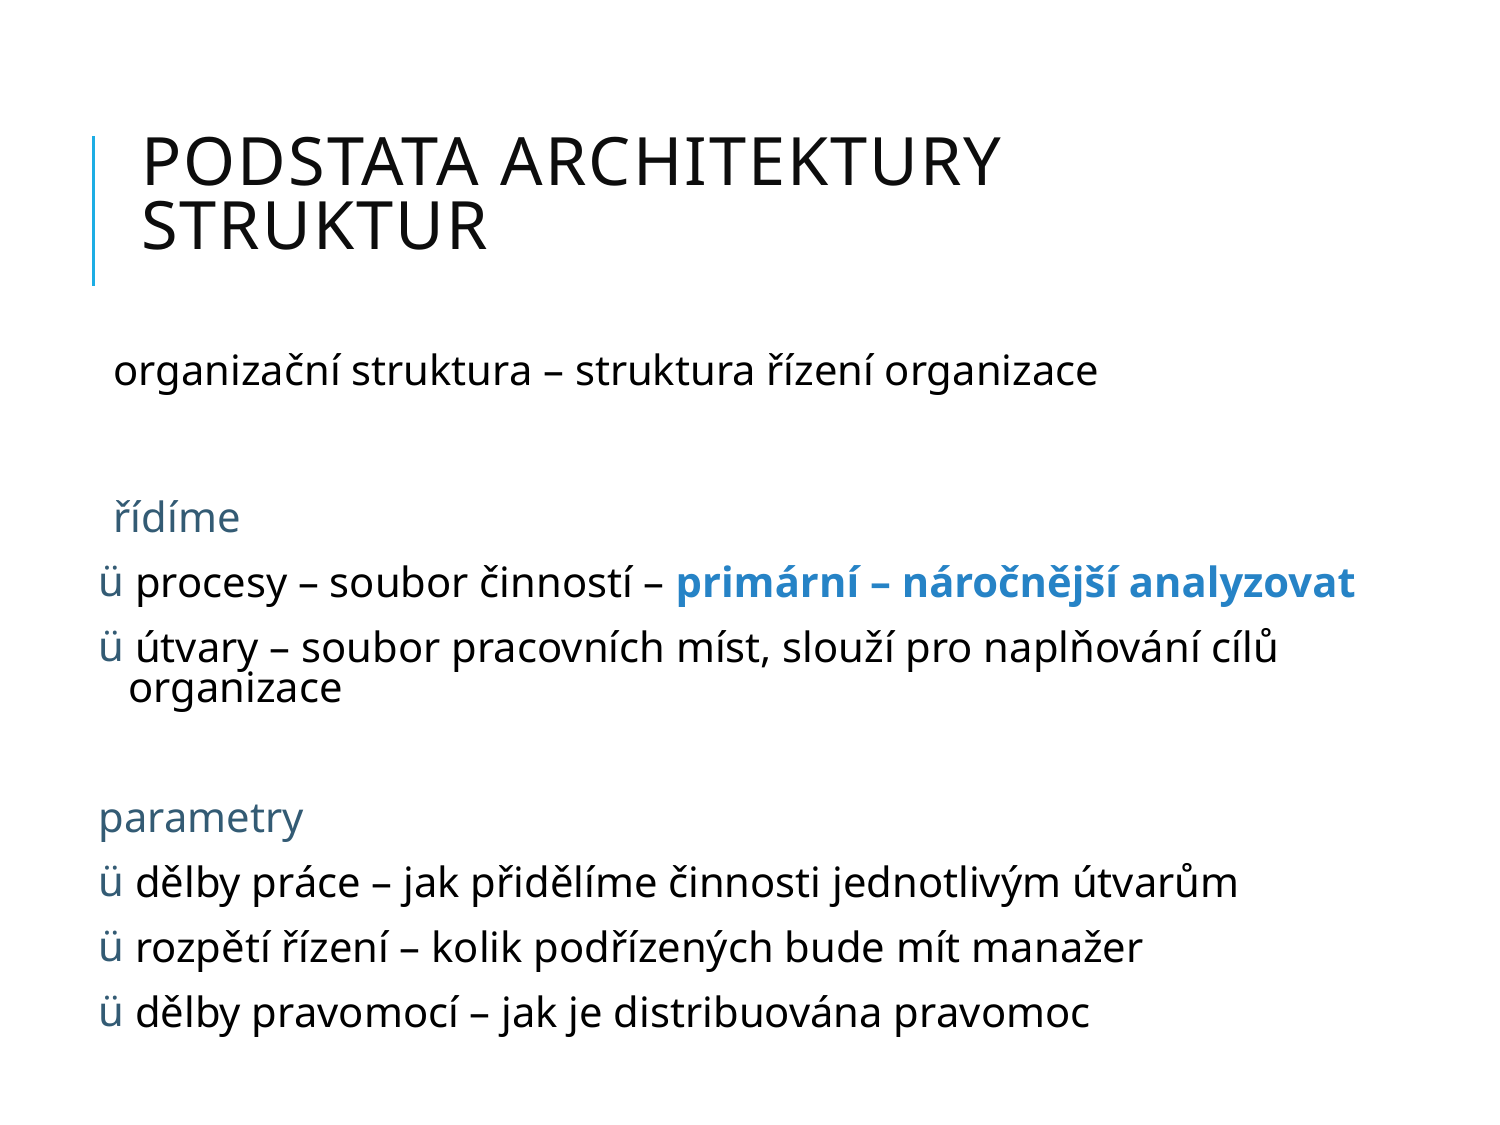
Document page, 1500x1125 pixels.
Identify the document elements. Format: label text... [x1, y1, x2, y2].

title Podstata architektury struktur [126, 109, 1322, 288]
list organizační struktura – struktura řízení organizace řídíme procesy – soubor činností – primární – náročnější analyzovat útvary – soubor pracovních míst, slouží pro naplňování cílů organizace parametry dělby práce – jak přidělíme činnosti jednotlivým útvarům rozpětí řízení – kolik podřízených bude mít manažer dělby pravomocí – jak je distribuována pravomoc [91, 345, 1442, 1056]
